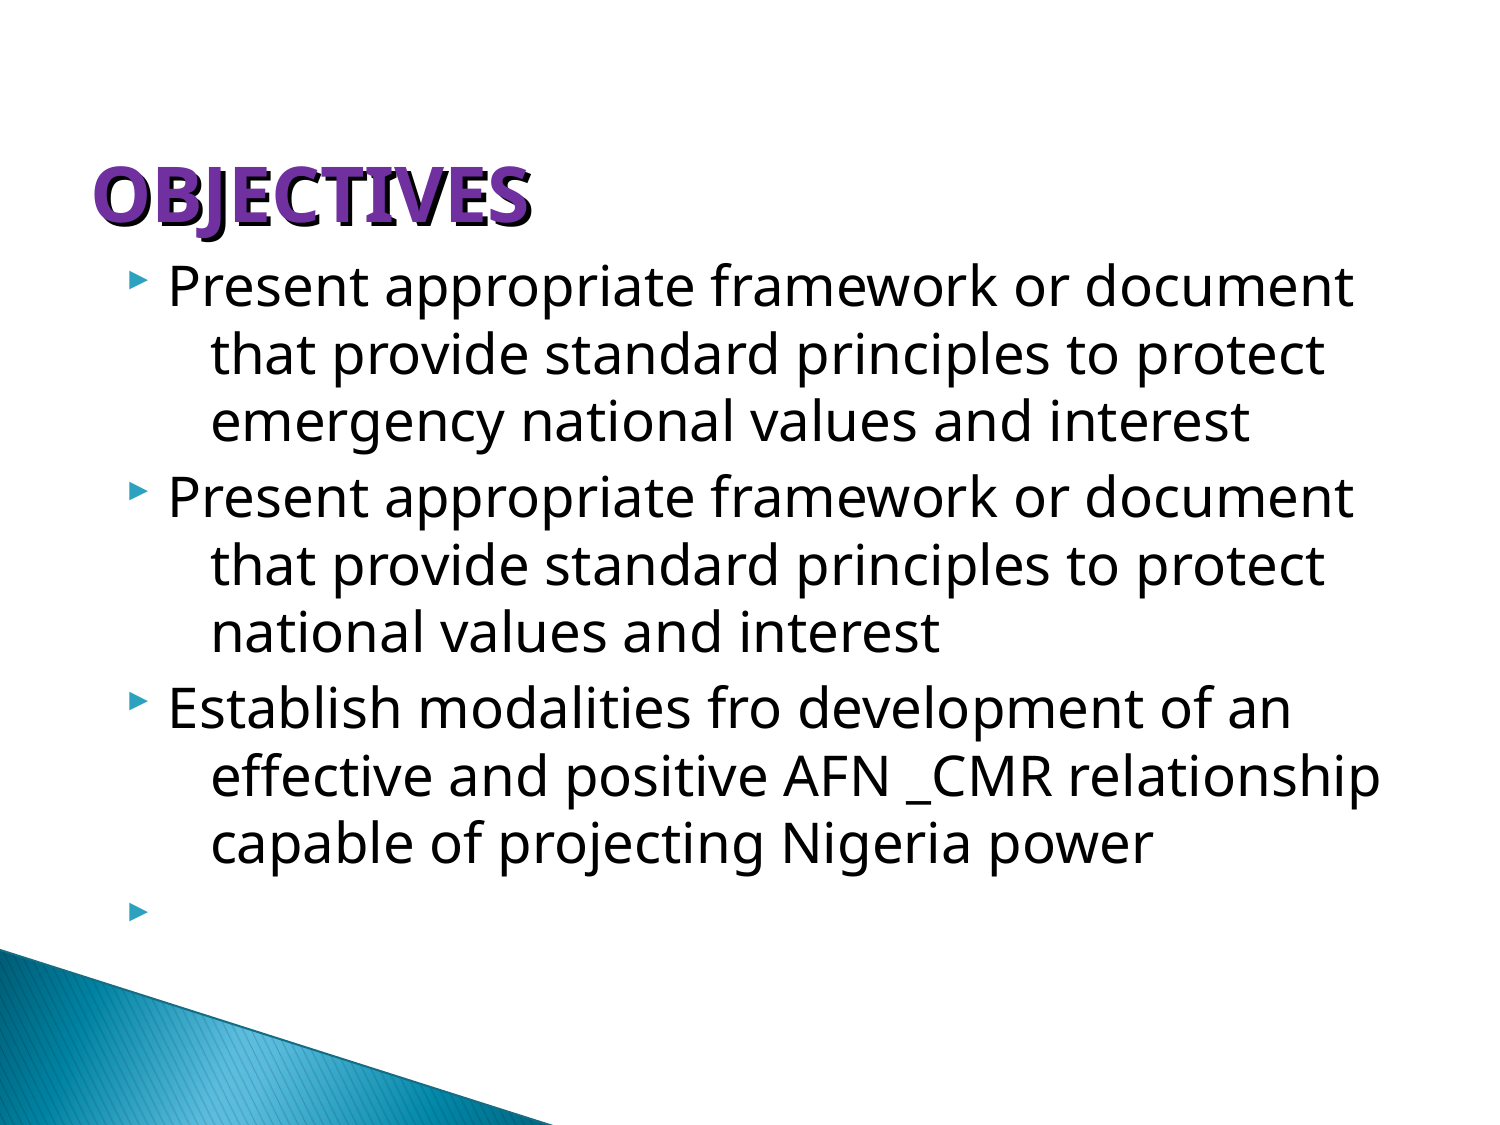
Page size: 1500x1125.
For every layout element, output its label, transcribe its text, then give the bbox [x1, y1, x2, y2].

list Present appropriate framework or document that provide standard principles to protect emergency national values and interest Present appropriate framework or document that provide standard principles to protect national values and interest Establish modalities fro development of an effective and positive AFN _CMR relationship capable of projecting Nigeria power [75, 243, 1426, 986]
title OBJECTIVES [75, 45, 1426, 233]
